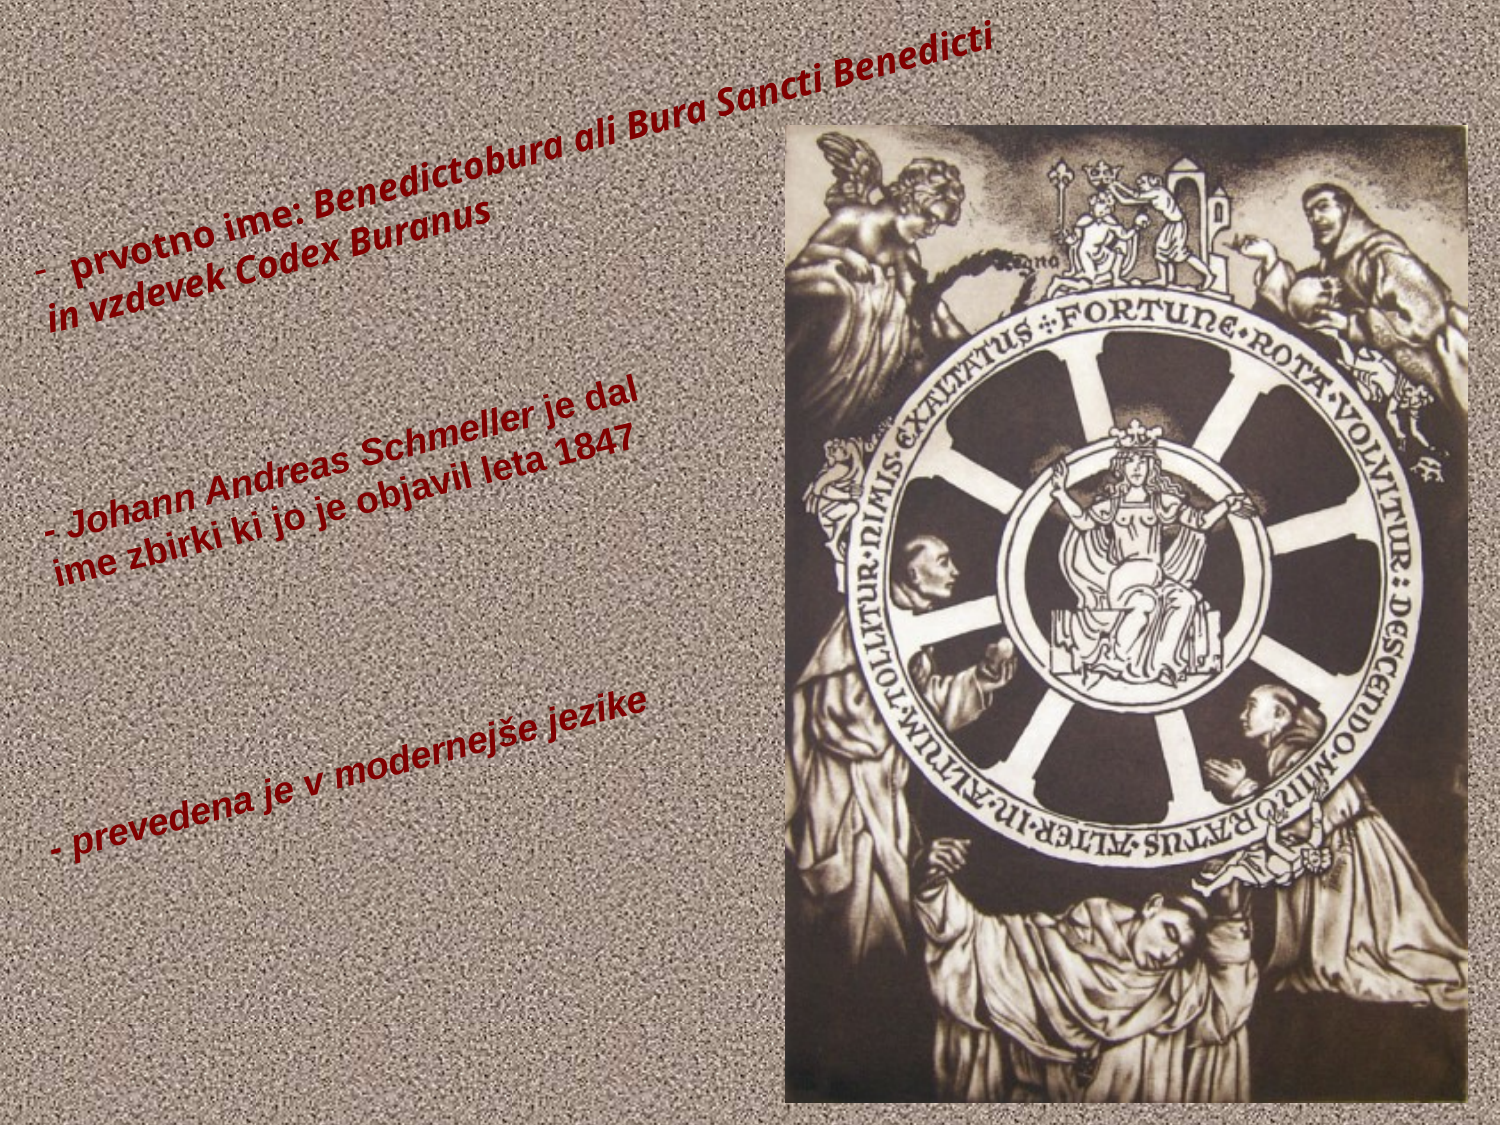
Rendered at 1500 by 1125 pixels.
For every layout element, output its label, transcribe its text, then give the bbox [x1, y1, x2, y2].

text_box - prevedena je v modernejše jezike [26, 660, 690, 924]
text_box prvotno ime: Benedictobura ali Bura Sancti Benedicti in vzdevek Codex Buranus [13, 0, 1484, 452]
picture [0, 0, 1500, 1125]
text_box - Johann Andreas Schmeller je dal ime zbirki ki jo je objavil leta 1847 [21, 341, 726, 650]
